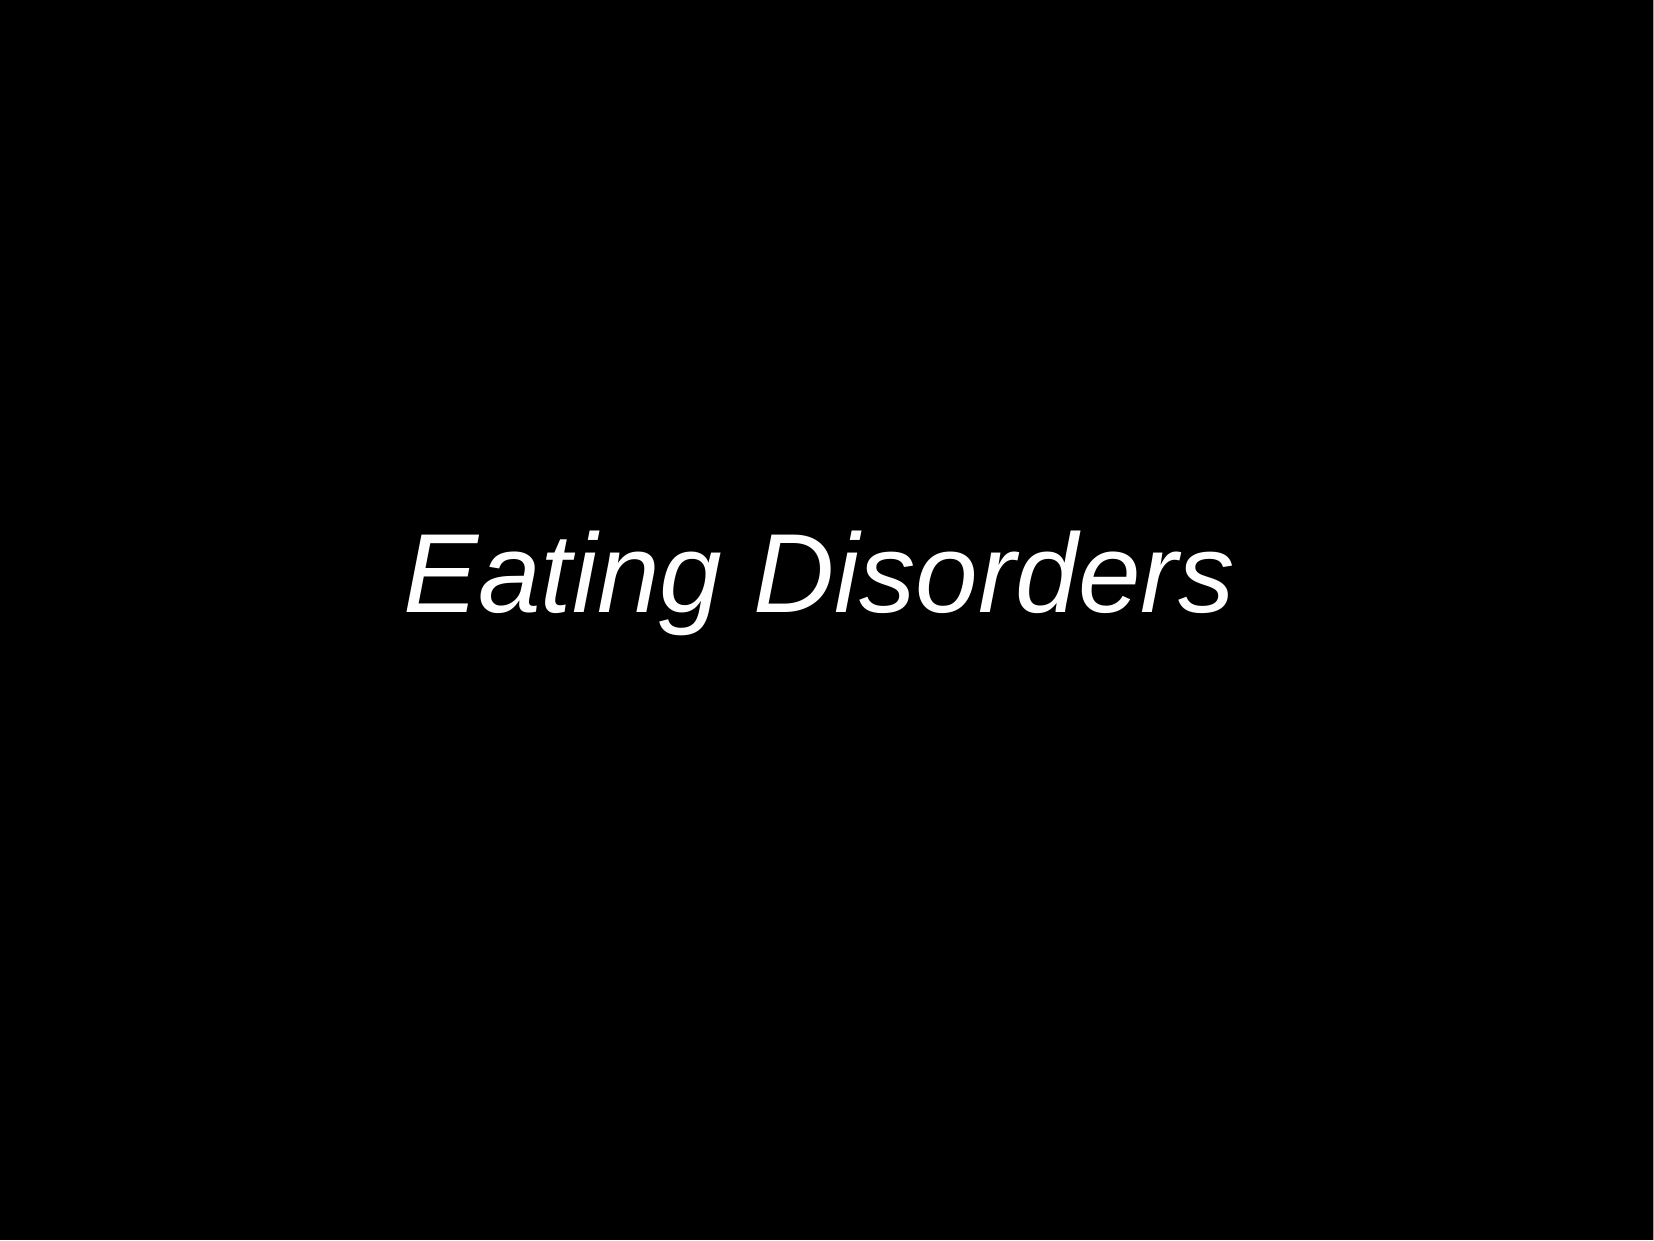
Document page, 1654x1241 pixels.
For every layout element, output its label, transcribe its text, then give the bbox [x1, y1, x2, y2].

subtitle Eating Disorders [75, 0, 1564, 1241]
